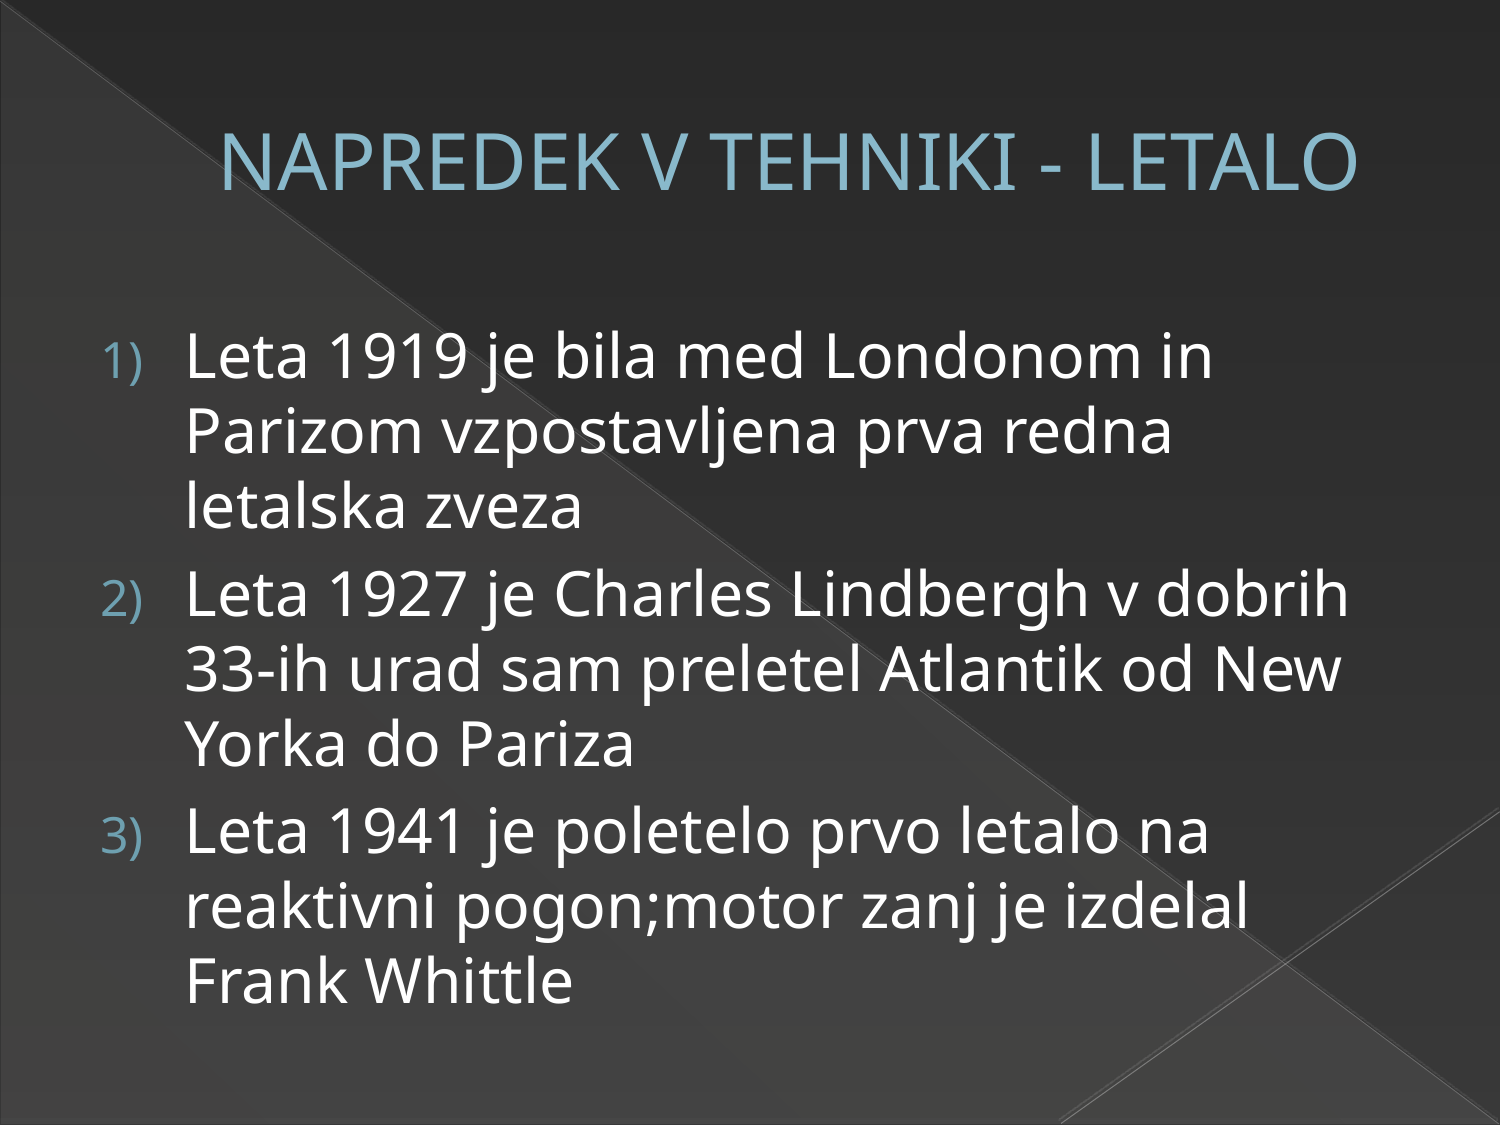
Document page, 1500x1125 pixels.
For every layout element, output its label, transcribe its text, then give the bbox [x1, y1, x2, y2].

list Leta 1919 je bila med Londonom in Parizom vzpostavljena prva redna letalska zveza Leta 1927 je Charles Lindbergh v dobrih 33-ih urad sam preletel Atlantik od New Yorka do Pariza Leta 1941 je poletelo prvo letalo na reaktivni pogon;motor zanj je izdelal Frank Whittle [75, 308, 1425, 1059]
title NAPREDEK V TEHNIKI - LETALO [75, 43, 1425, 274]
